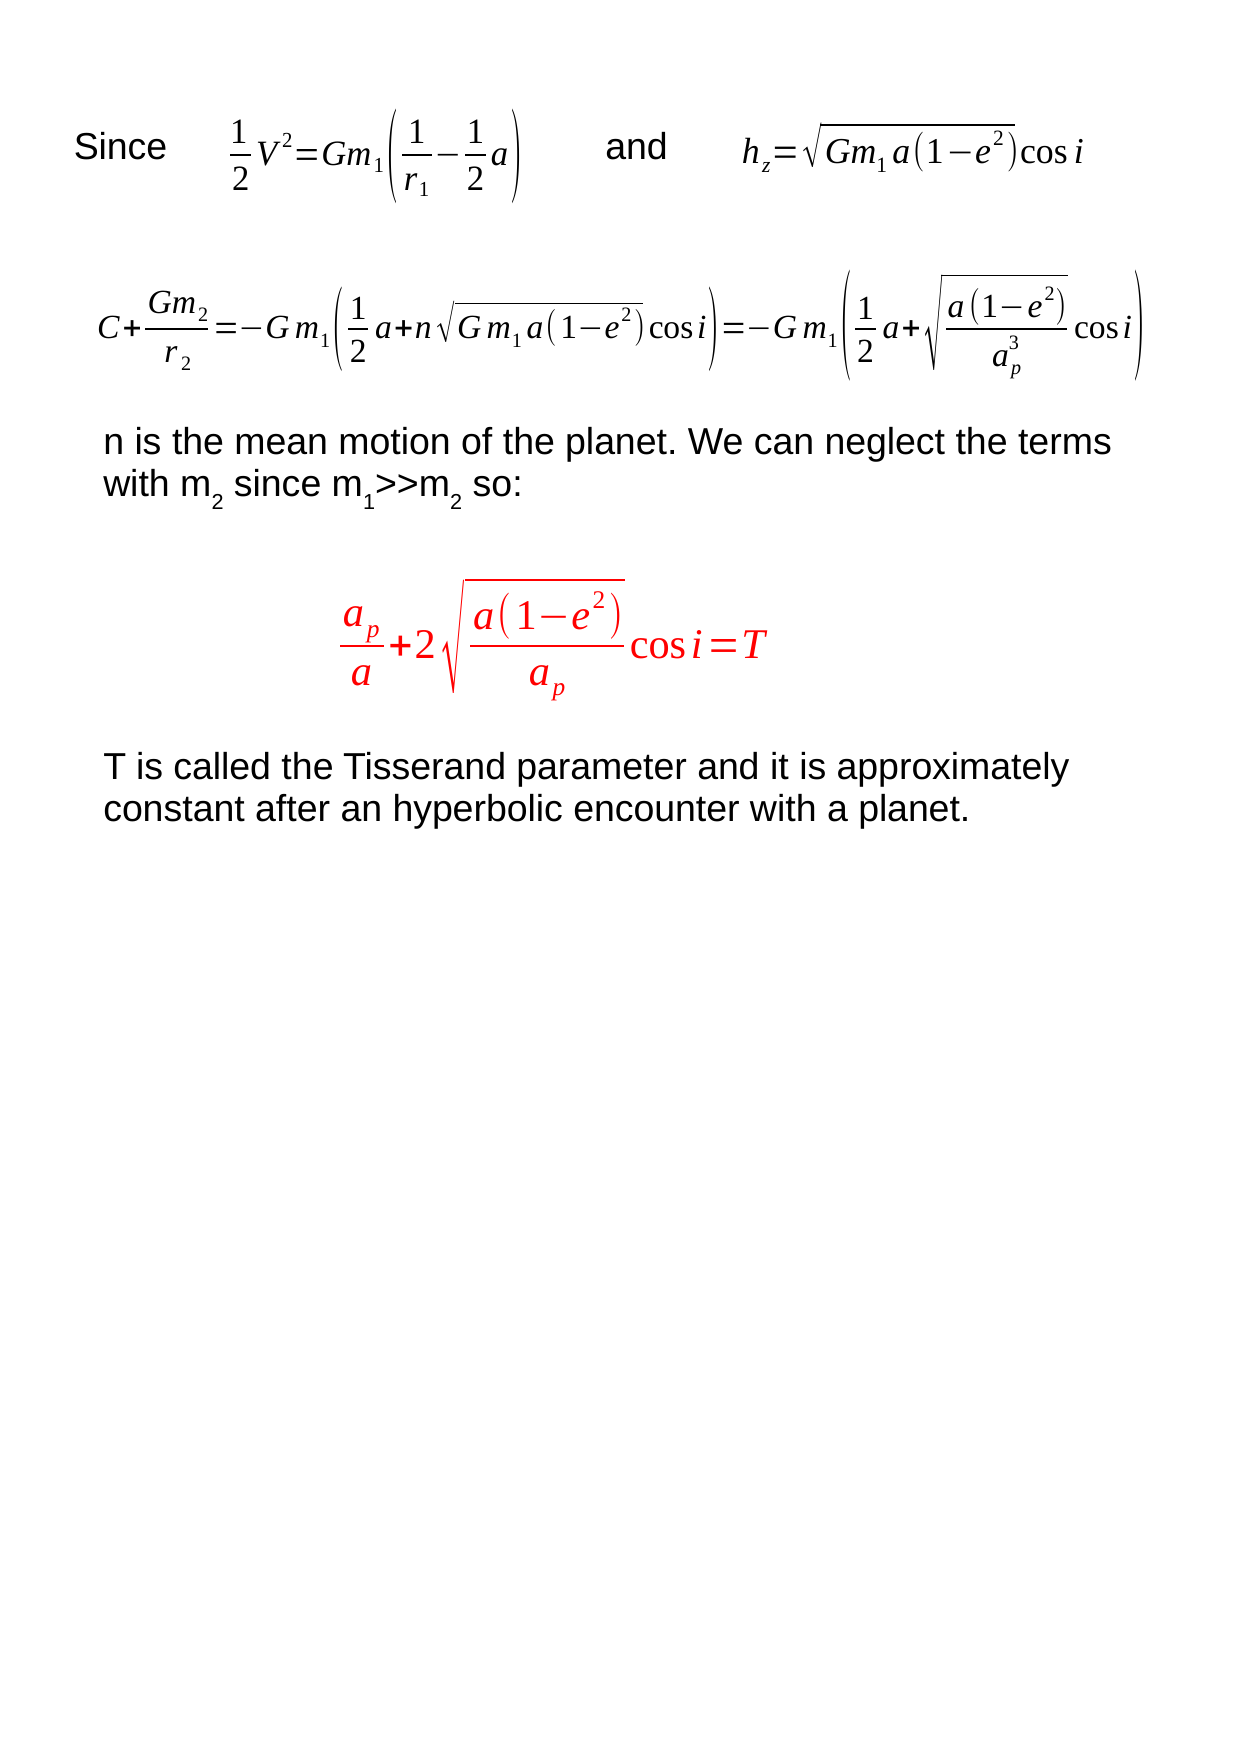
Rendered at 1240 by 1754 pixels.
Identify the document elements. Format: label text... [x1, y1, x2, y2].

chart [732, 122, 1093, 178]
chart [219, 107, 532, 207]
chart [326, 576, 780, 702]
chart [88, 268, 1154, 384]
text_box and [590, 118, 709, 217]
text_box T is called the Tisserand parameter and it is approximately constant after an hyperbolic encounter with a planet. [88, 738, 1093, 921]
text_box Since [59, 118, 219, 175]
text_box n is the mean motion of the planet. We can neglect the terms with m2 since m1>>m2 so: [88, 413, 1152, 522]
